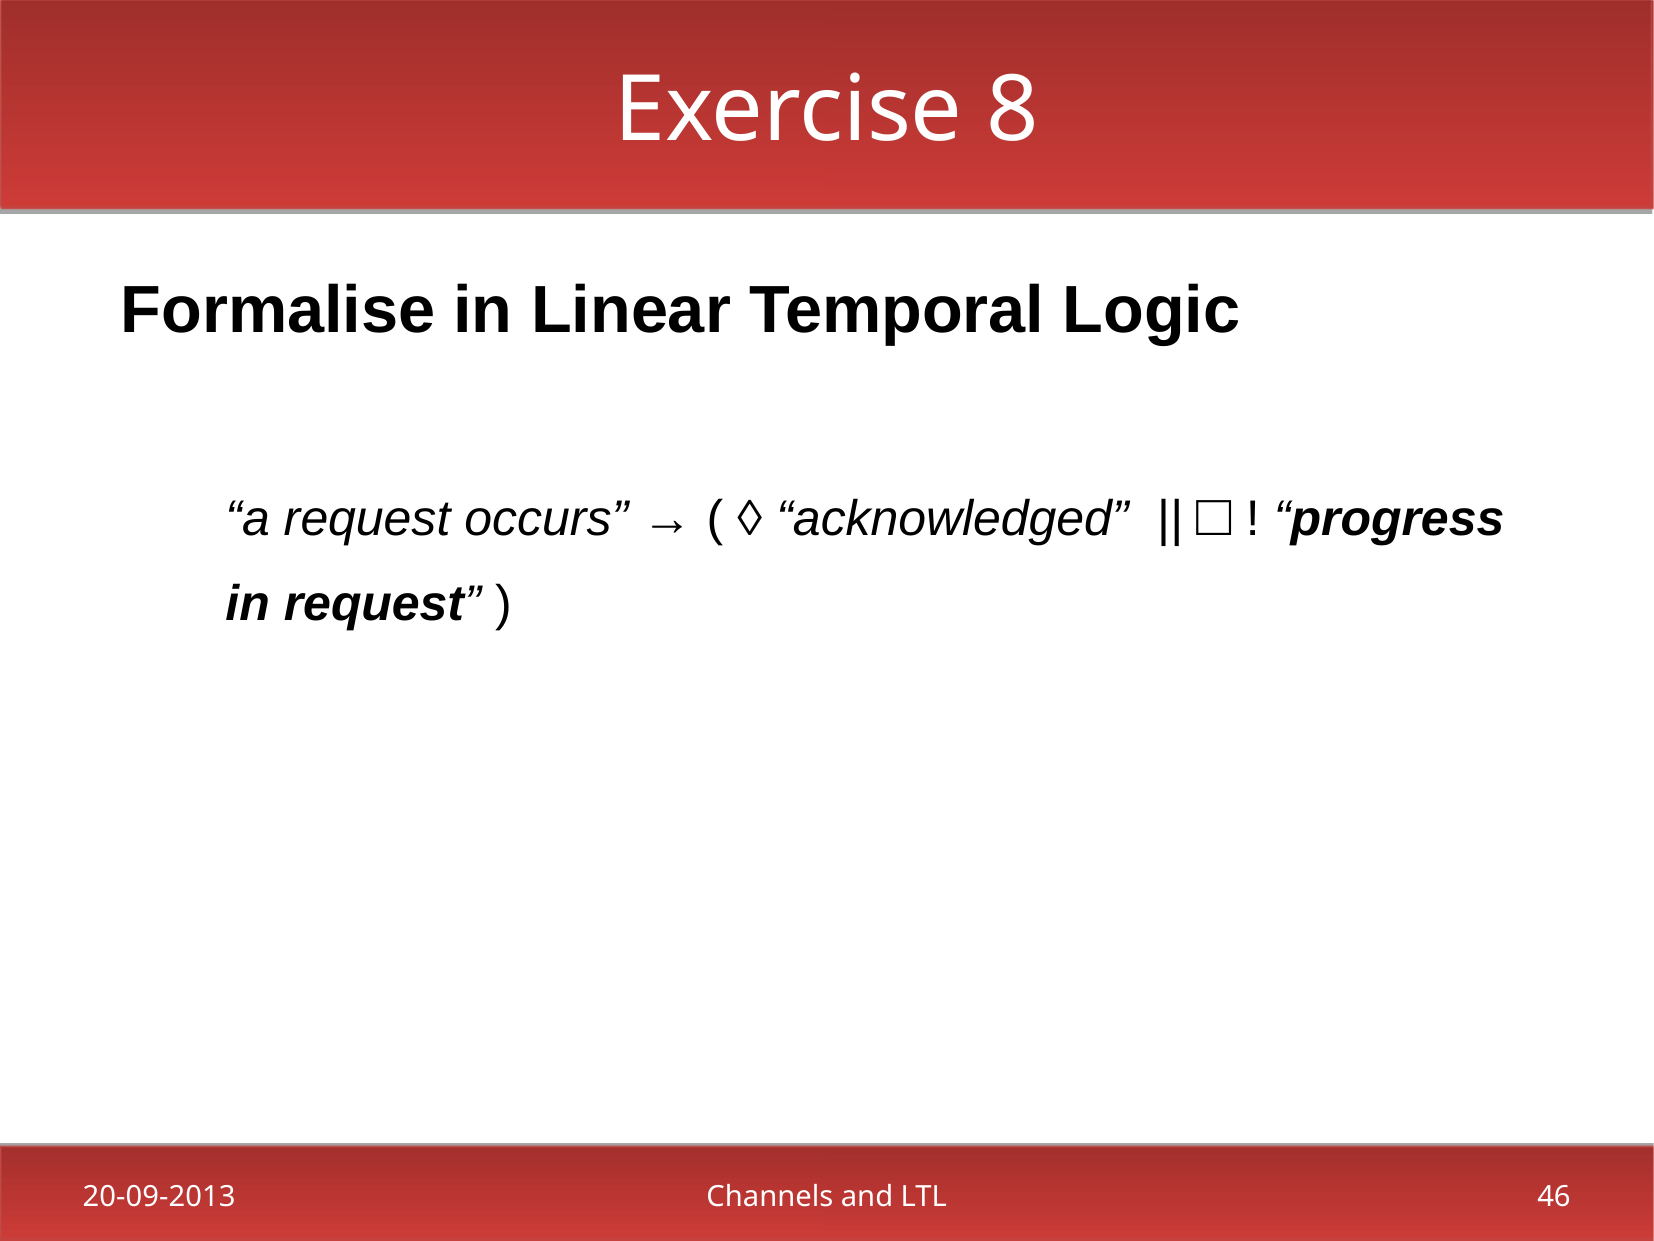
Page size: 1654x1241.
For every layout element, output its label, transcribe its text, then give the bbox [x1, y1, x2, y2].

picture [0, 1143, 1654, 1241]
text_box Formalise in Linear Temporal Logic [105, 264, 1259, 355]
picture [0, 0, 1654, 214]
title Exercise 8 [59, 31, 1595, 178]
text_box “a request occurs” → ( ◊ “acknowledged” || □ ! “progress in request” ) [210, 442, 1565, 607]
